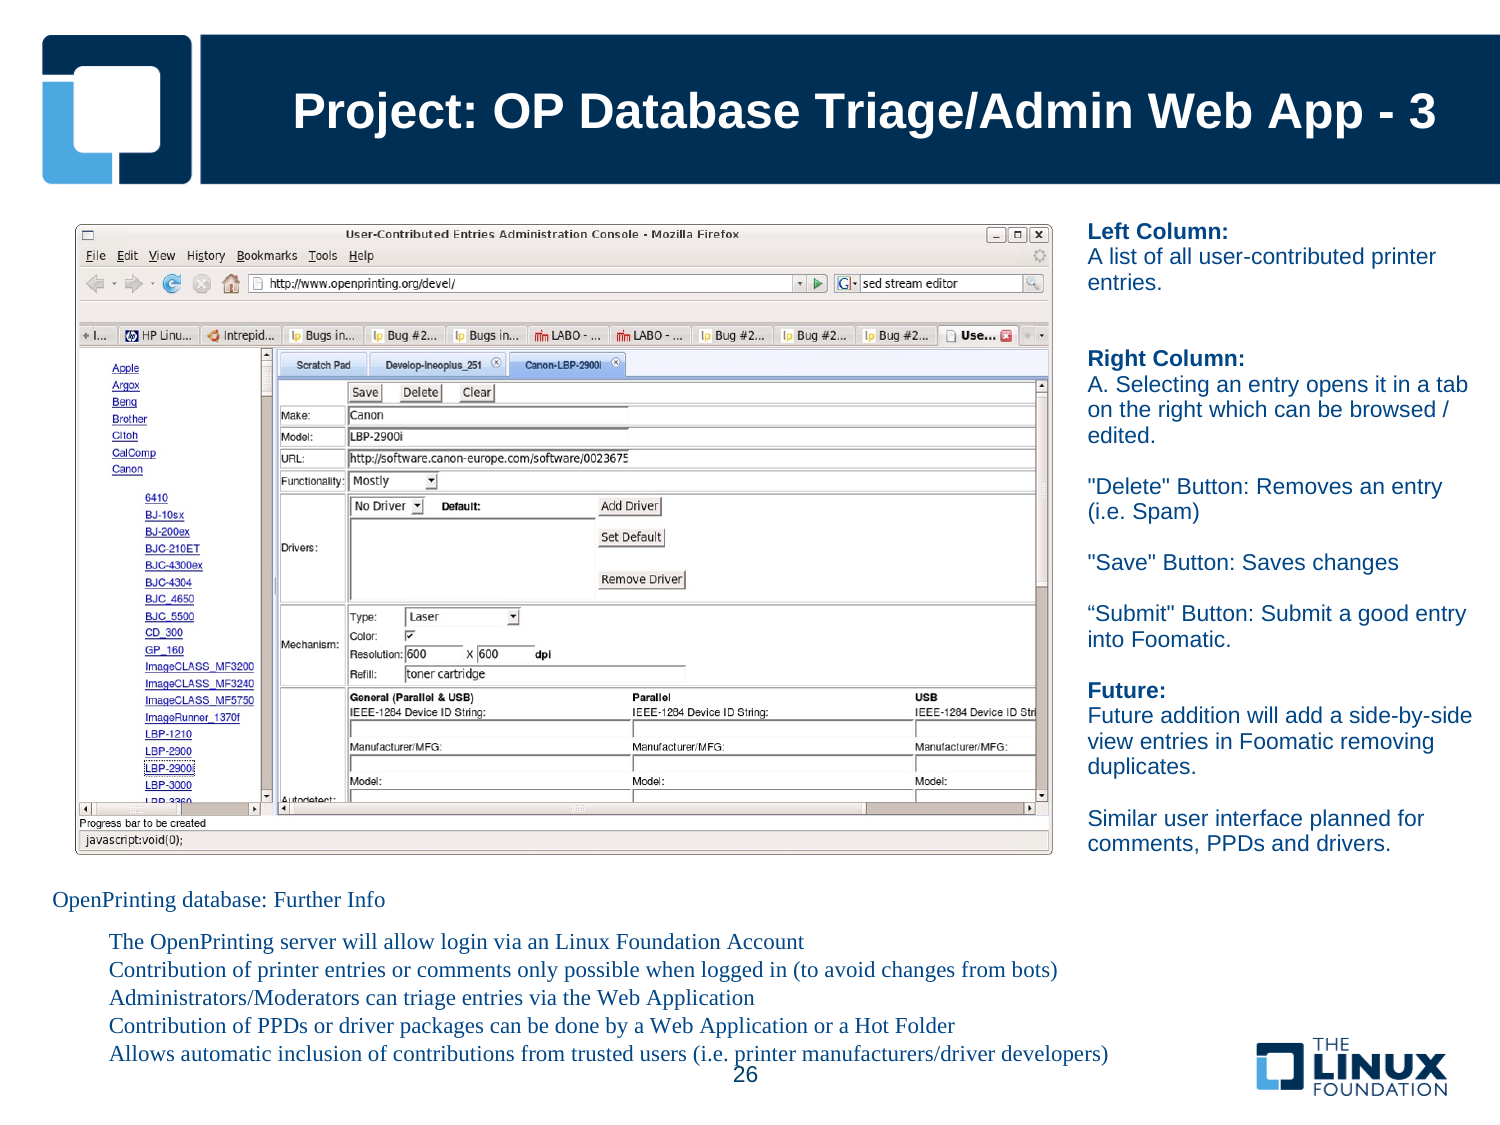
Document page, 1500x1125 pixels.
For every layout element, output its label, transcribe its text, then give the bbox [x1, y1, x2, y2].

picture [0, 0, 1500, 1125]
text_box Left Column: A list of all user-contributed printer entries. Right Column: A. Selecting an entry opens it in a tab on the right which can be browsed / edited. "Delete" Button: Removes an entry (i.e. Spam) "Save" Button: Saves changes “Submit" Button: Submit a good entry into Foomatic. Future: Future addition will add a side-by-side view entries in Foomatic removing duplicates. Similar user interface planned for comments, PPDs and drivers. [1072, 211, 1489, 879]
text_box OpenPrinting database: Further Info The OpenPrinting server will allow login via an Linux Foundation Account Contribution of printer entries or comments only possible when logged in (to avoid changes from bots) Administrators/Moderators can triage entries via the Web Application Contribution of PPDs or driver packages can be done by a Web Application or a Hot Folder Allows automatic inclusion of contributions from trusted users (i.e. printer manufacturers/driver developers) [37, 879, 1500, 1094]
title Project: OP Database Triage/Admin Web App - 3 [249, 44, 1438, 183]
